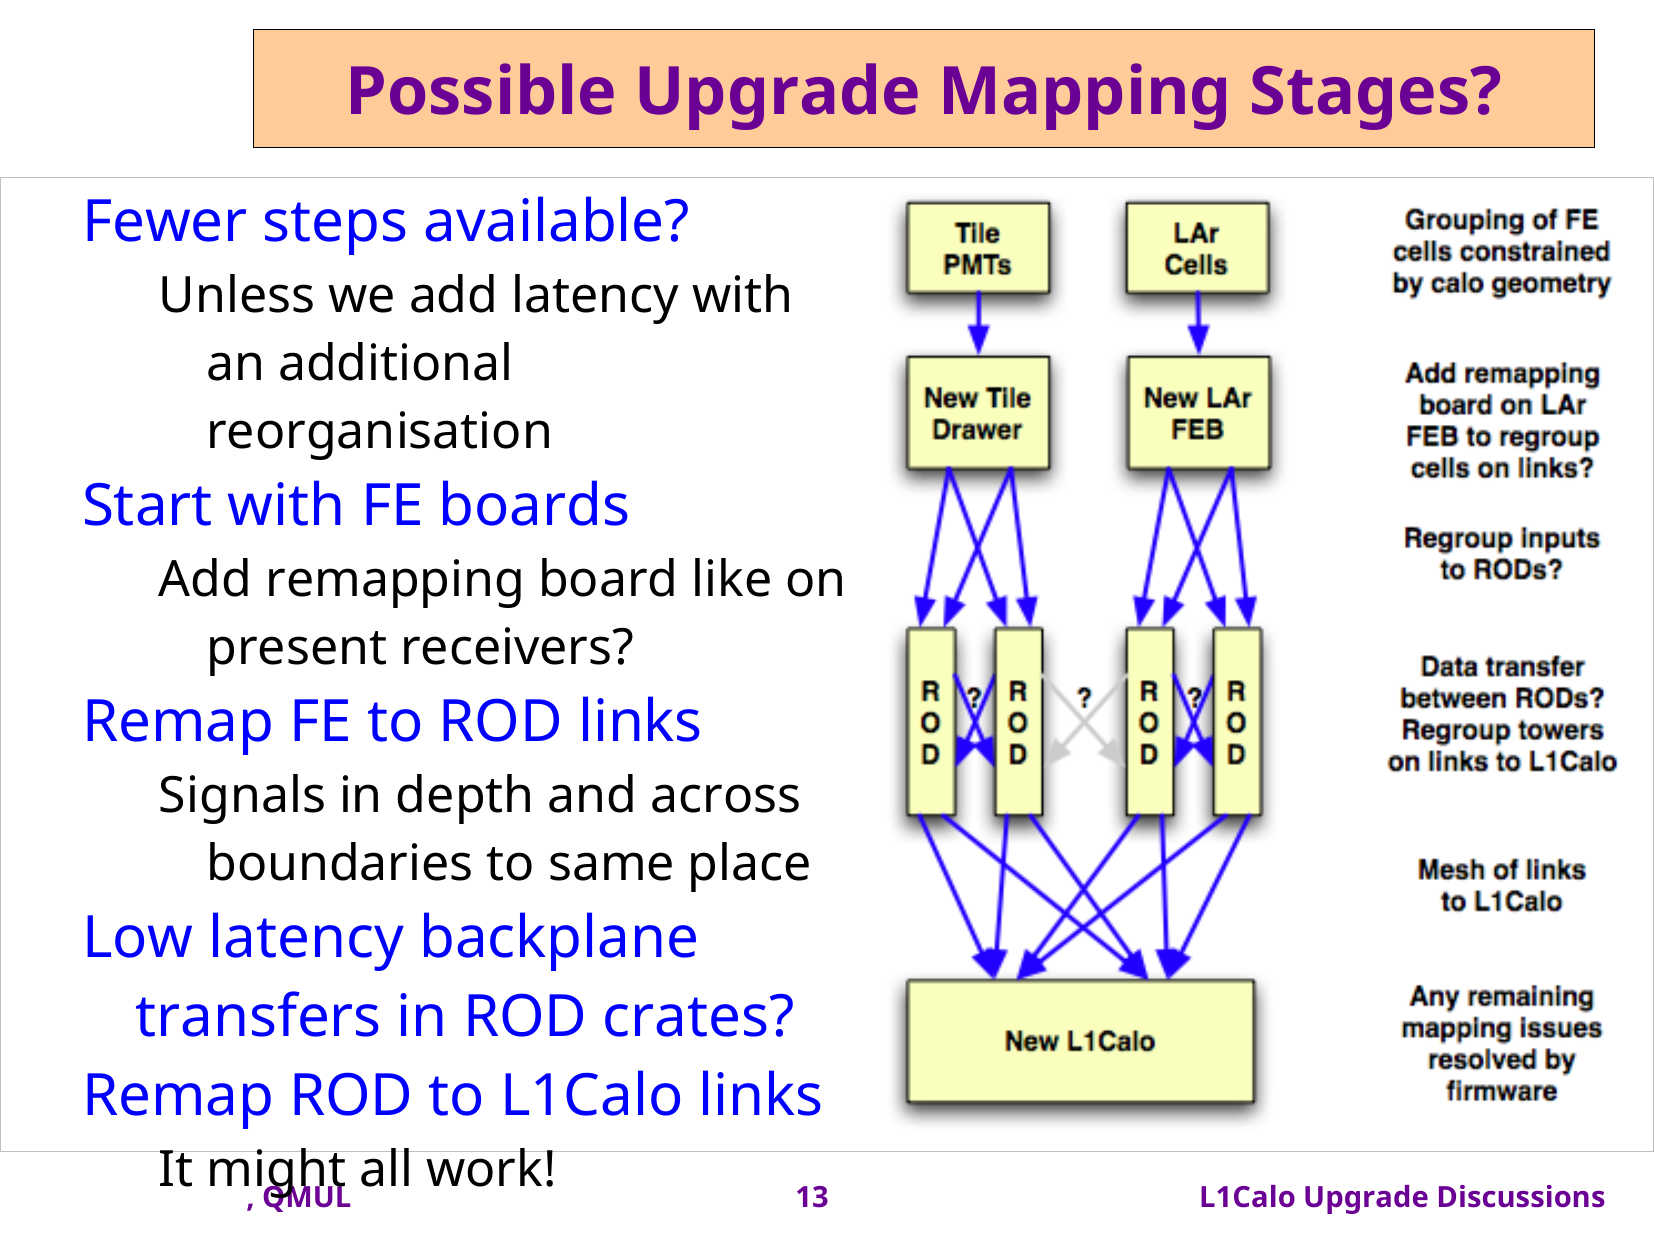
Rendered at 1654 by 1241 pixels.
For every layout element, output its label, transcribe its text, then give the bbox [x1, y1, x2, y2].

picture [882, 187, 1635, 1135]
list Fewer steps available? Unless we add latency with an additional reorganisation Start with FE boards Add remapping board like on present receivers? Remap FE to ROD links Signals in depth and across boundaries to same place Low latency backplane transfers in ROD crates? Remap ROD to L1Calo links It might all work! [64, 179, 860, 1154]
title Possible Upgrade Mapping Stages? [253, 29, 1595, 148]
